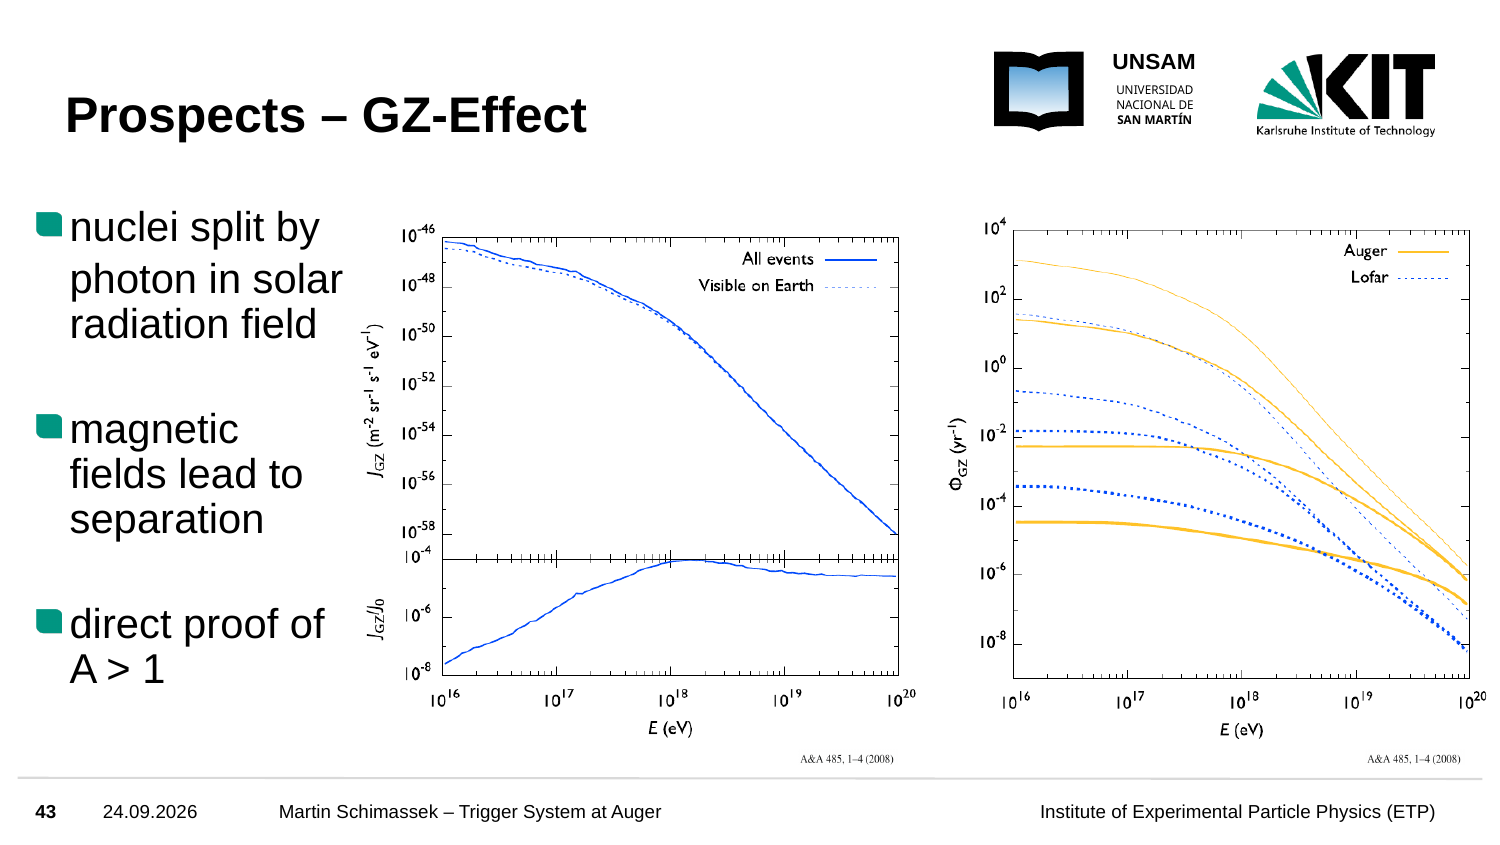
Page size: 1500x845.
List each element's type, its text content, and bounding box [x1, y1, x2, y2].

slide_number 01.11.2021 [102, 778, 272, 844]
picture [930, 212, 1498, 765]
slide_number <number> [35, 778, 89, 844]
picture [345, 212, 921, 765]
title Prospects – GZ-Effect [64, 48, 1192, 144]
list nuclei split by photon in solar radiation field magnetic fields lead to separation direct proof of A > 1 [36, 205, 346, 740]
picture [1257, 54, 1435, 137]
